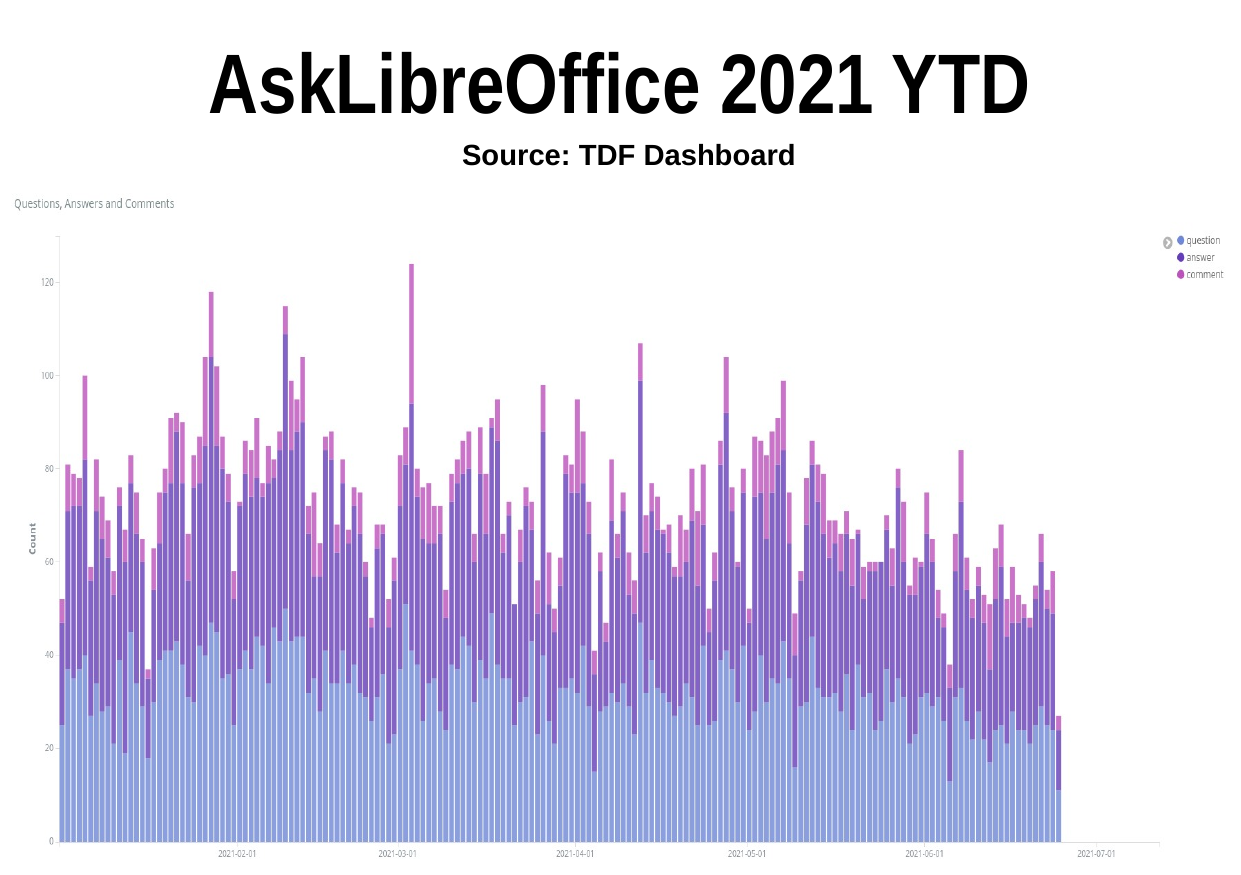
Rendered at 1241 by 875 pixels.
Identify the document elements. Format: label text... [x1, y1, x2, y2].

text_box Source: TDF Dashboard [447, 131, 812, 185]
title AskLibreOffice 2021 YTD [11, 12, 1229, 155]
picture [11, 193, 1228, 863]
